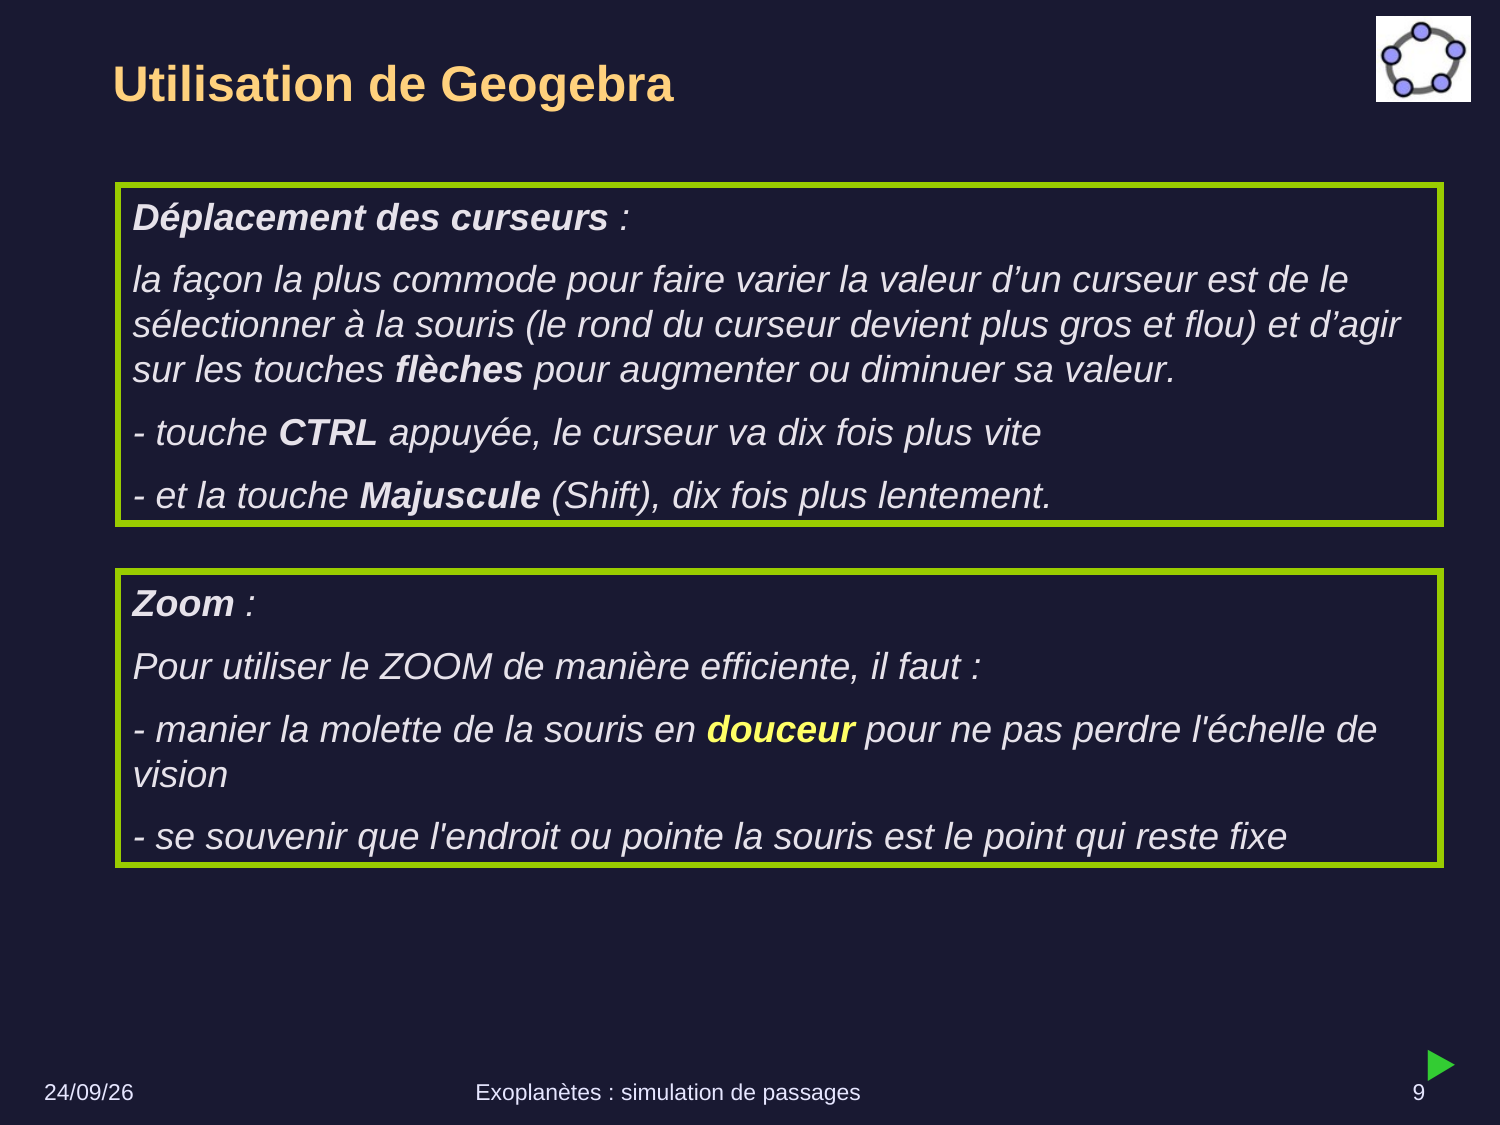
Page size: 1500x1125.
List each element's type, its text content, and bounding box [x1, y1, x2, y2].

text_box  [1409, 1034, 1475, 1096]
text_box Zoom : Pour utiliser le ZOOM de manière efficiente, il faut : - manier la molette de la souris en douceur pour ne pas perdre l'échelle de vision - se souvenir que l'endroit ou pointe la souris est le point qui reste fixe [117, 571, 1441, 866]
text_box Utilisation de Geogebra [97, 44, 689, 120]
picture [1376, 16, 1471, 102]
text_box Déplacement des curseurs : la façon la plus commode pour faire varier la valeur d’un curseur est de le sélectionner à la souris (le rond du curseur devient plus gros et flou) et d’agir sur les touches flèches pour augmenter ou diminuer sa valeur. - touche CTRL appuyée, le curseur va dix fois plus vite - et la touche Majuscule (Shift), dix fois plus lentement. [117, 184, 1441, 524]
